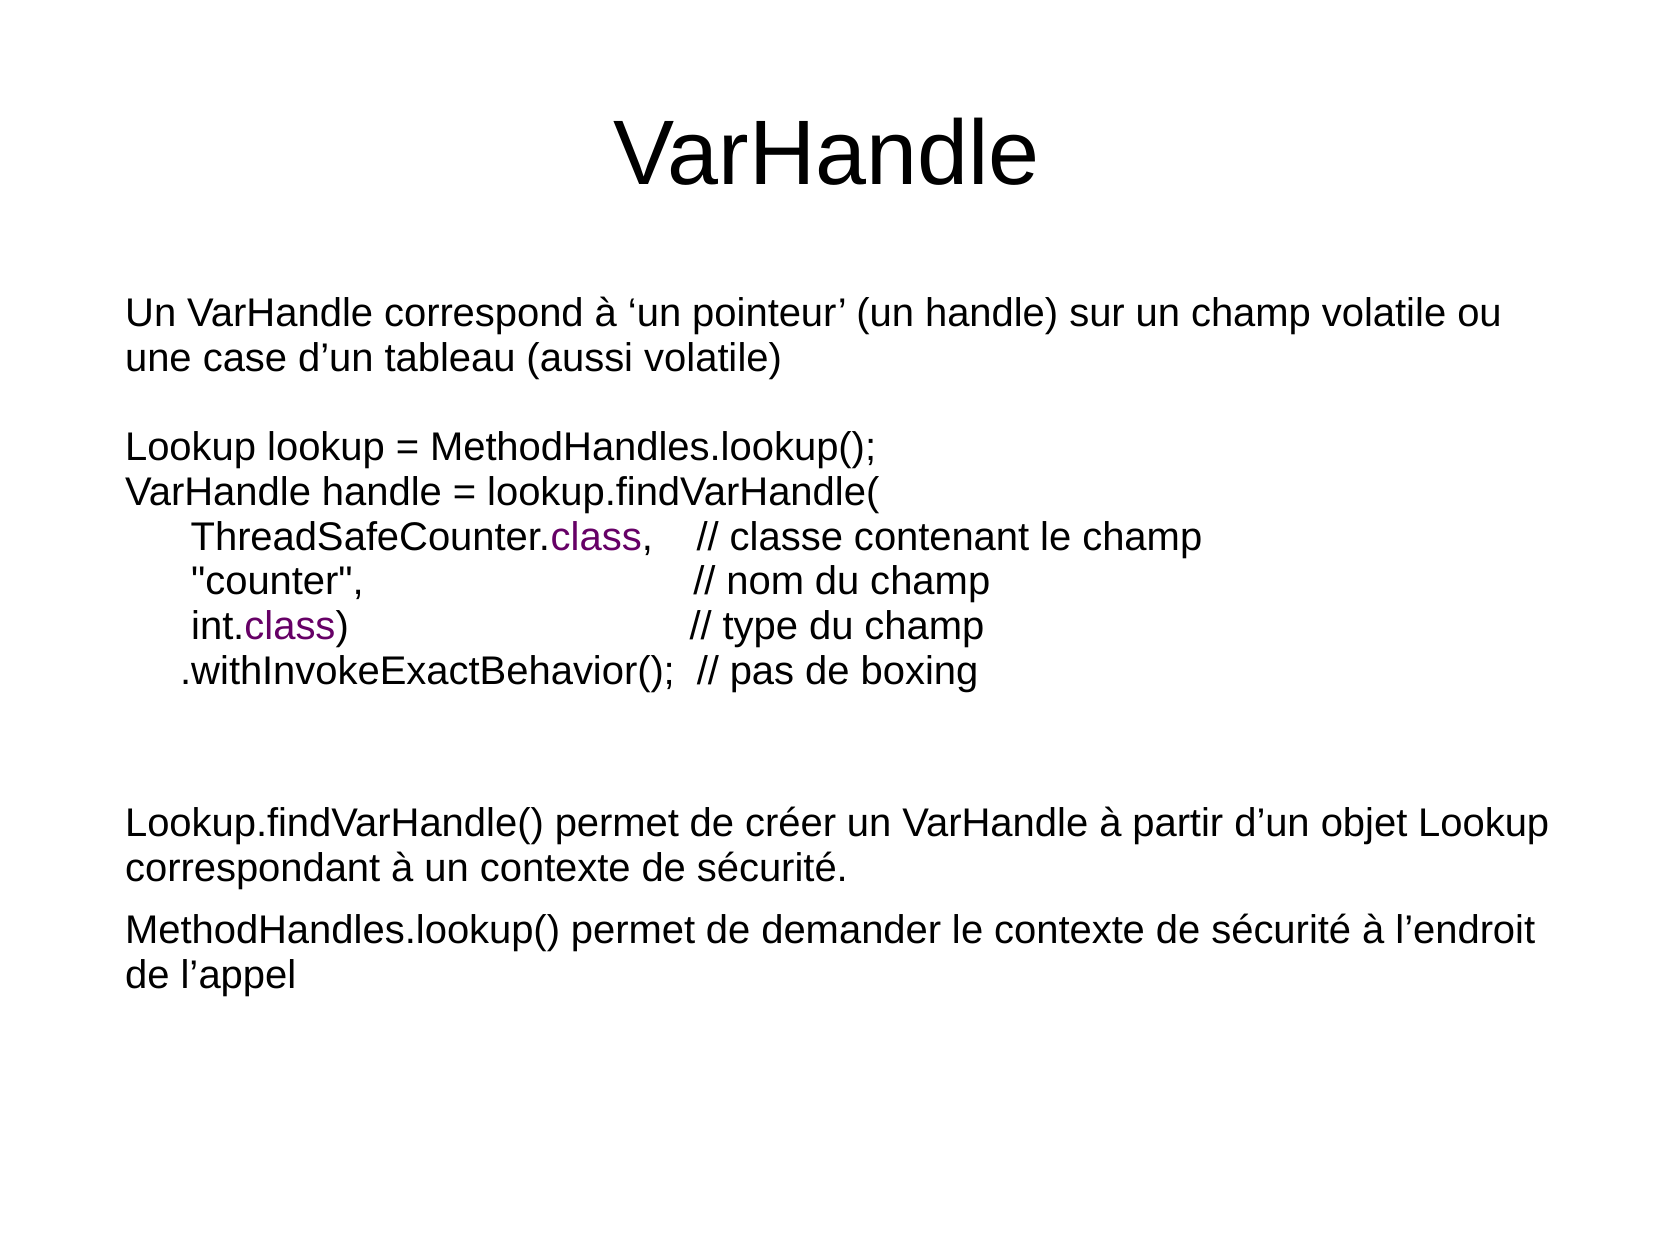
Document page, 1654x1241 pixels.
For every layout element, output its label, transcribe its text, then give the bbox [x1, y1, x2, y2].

list Un VarHandle correspond à ‘un pointeur’ (un handle) sur un champ volatile ou une case d’un tableau (aussi volatile) Lookup lookup = MethodHandles.lookup(); VarHandle handle = lookup.findVarHandle( ThreadSafeCounter.class, // classe contenant le champ "counter", // nom du champ int.class) // type du champ .withInvokeExactBehavior(); // pas de boxing Lookup.findVarHandle() permet de créer un VarHandle à partir d’un objet Lookup correspondant à un contexte de sécurité. MethodHandles.lookup() permet de demander le contexte de sécurité à l’endroit de l’appel [82, 290, 1571, 1010]
title VarHandle [82, 49, 1571, 257]
